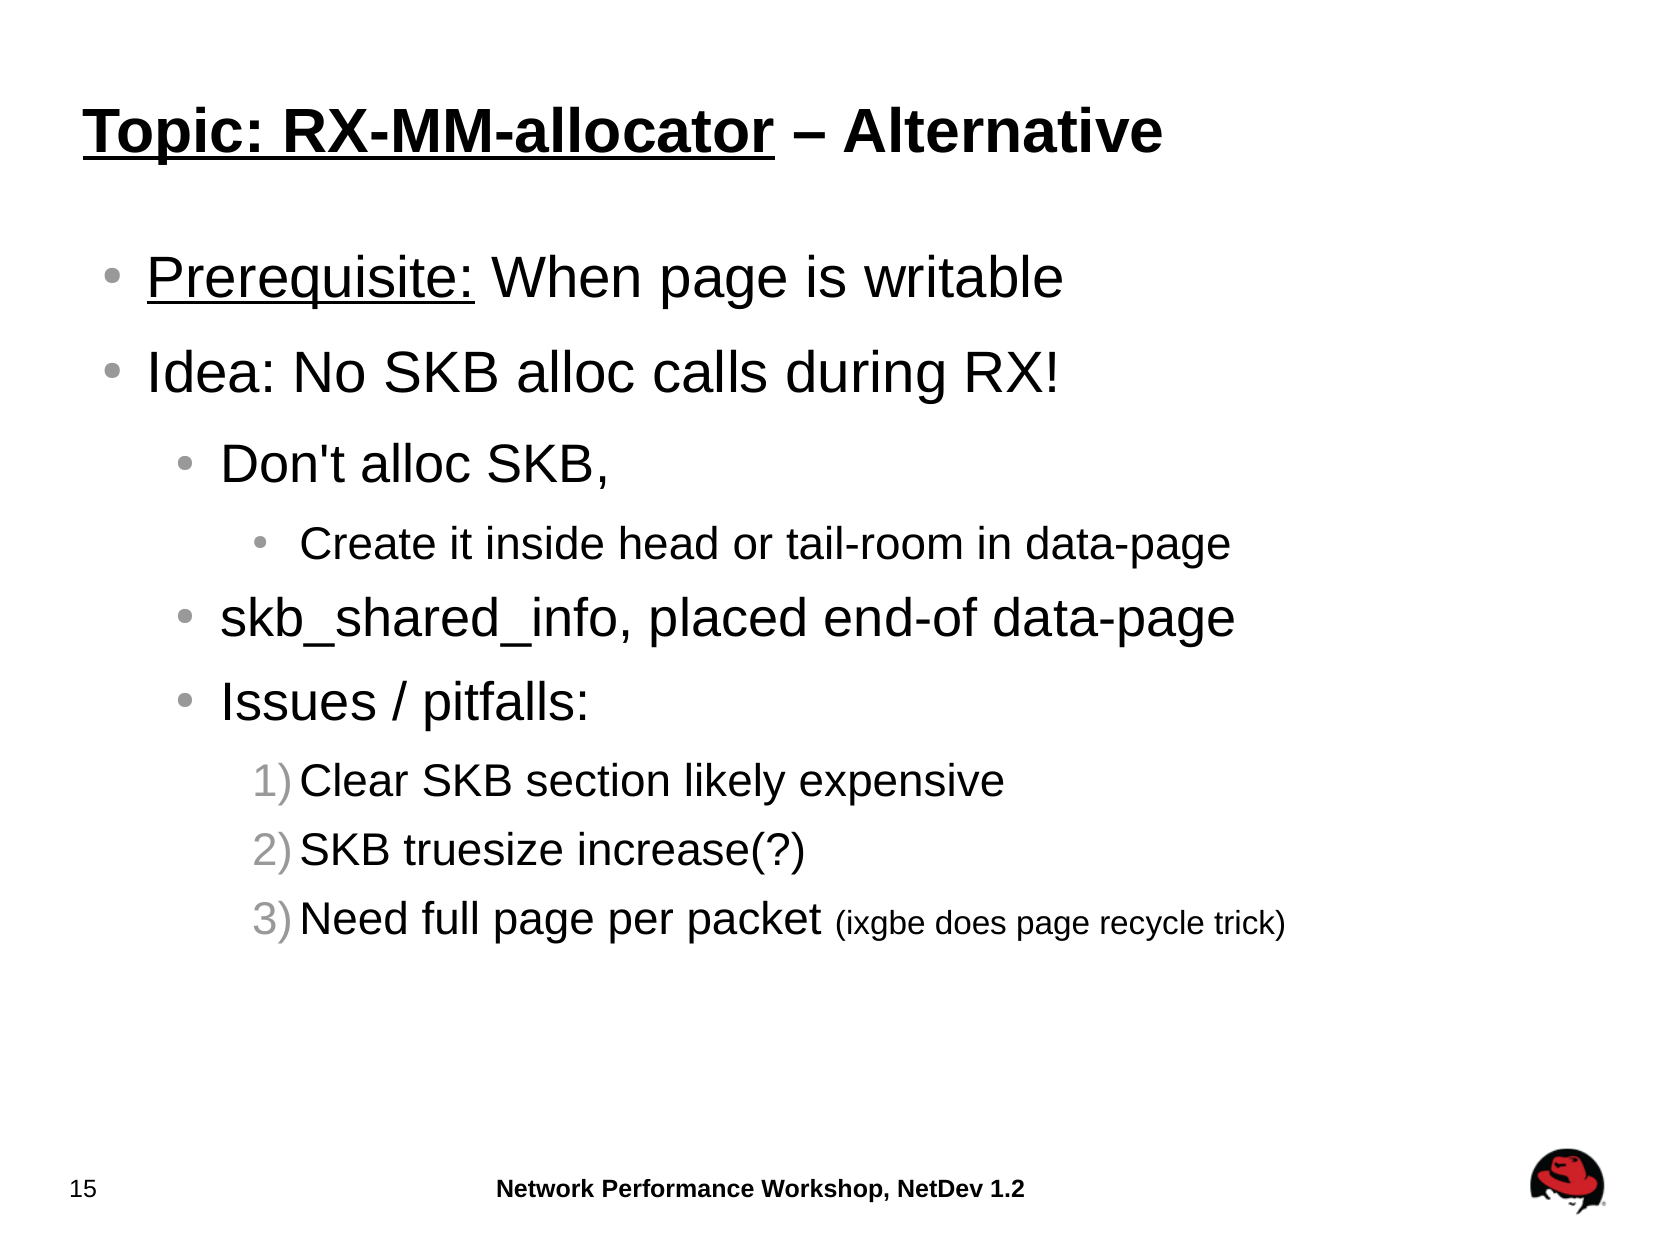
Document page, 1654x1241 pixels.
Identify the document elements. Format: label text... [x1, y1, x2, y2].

list Prerequisite: When page is writable Idea: No SKB alloc calls during RX! Don't alloc SKB, Create it inside head or tail-room in data-page skb_shared_info, placed end-of data-page Issues / pitfalls: Clear SKB section likely expensive SKB truesize increase(?) Need full page per packet (ixgbe does page recycle trick) [86, 244, 1575, 1039]
picture [1529, 1146, 1612, 1224]
title Topic: RX-MM-allocator – Alternative [82, 37, 1571, 226]
